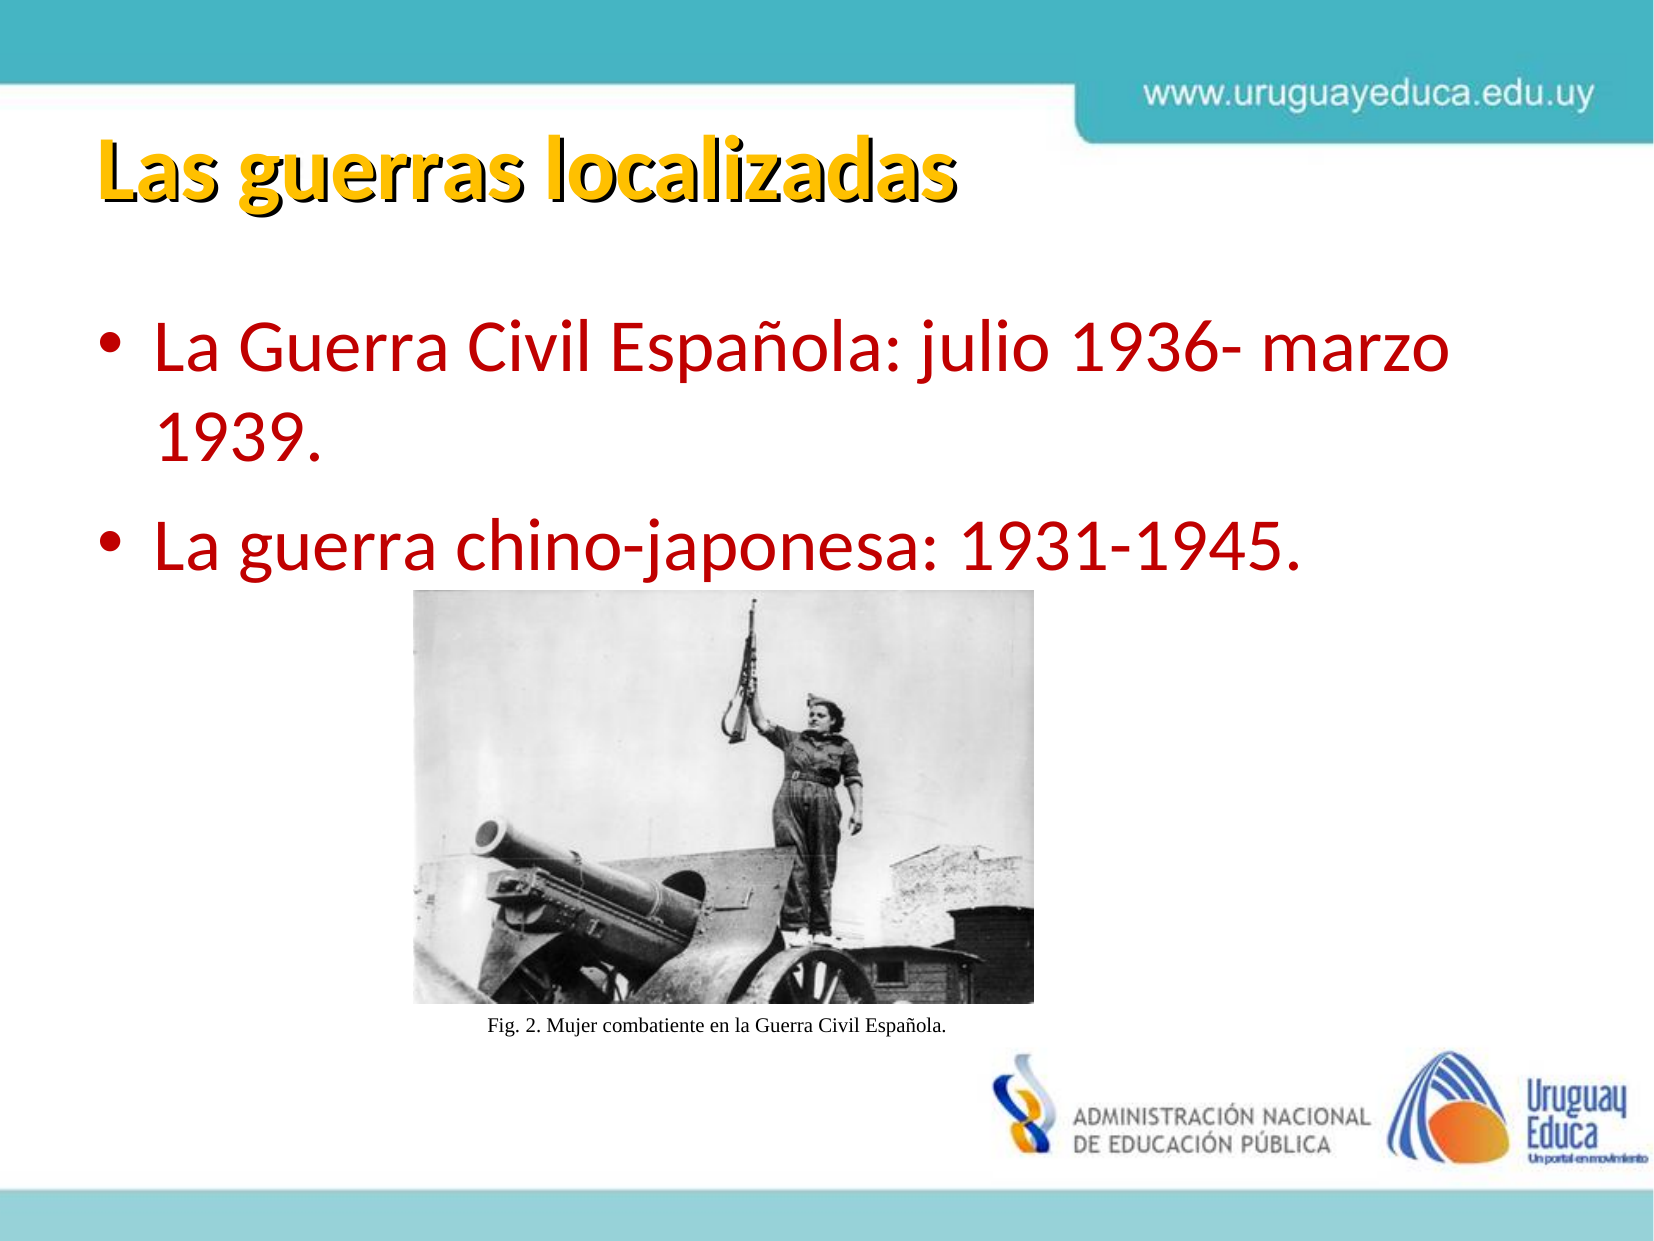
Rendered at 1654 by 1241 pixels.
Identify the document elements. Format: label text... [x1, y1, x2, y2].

title Las guerras localizadas [0, 88, 1055, 237]
picture [0, 0, 1654, 1241]
list La Guerra Civil Española: julio 1936- marzo 1939. La guerra chino-japonesa: 1931-1945. [82, 289, 1571, 1108]
text_box Fig. 2. Mujer combatiente en la Guerra Civil Española. [472, 1003, 982, 1044]
